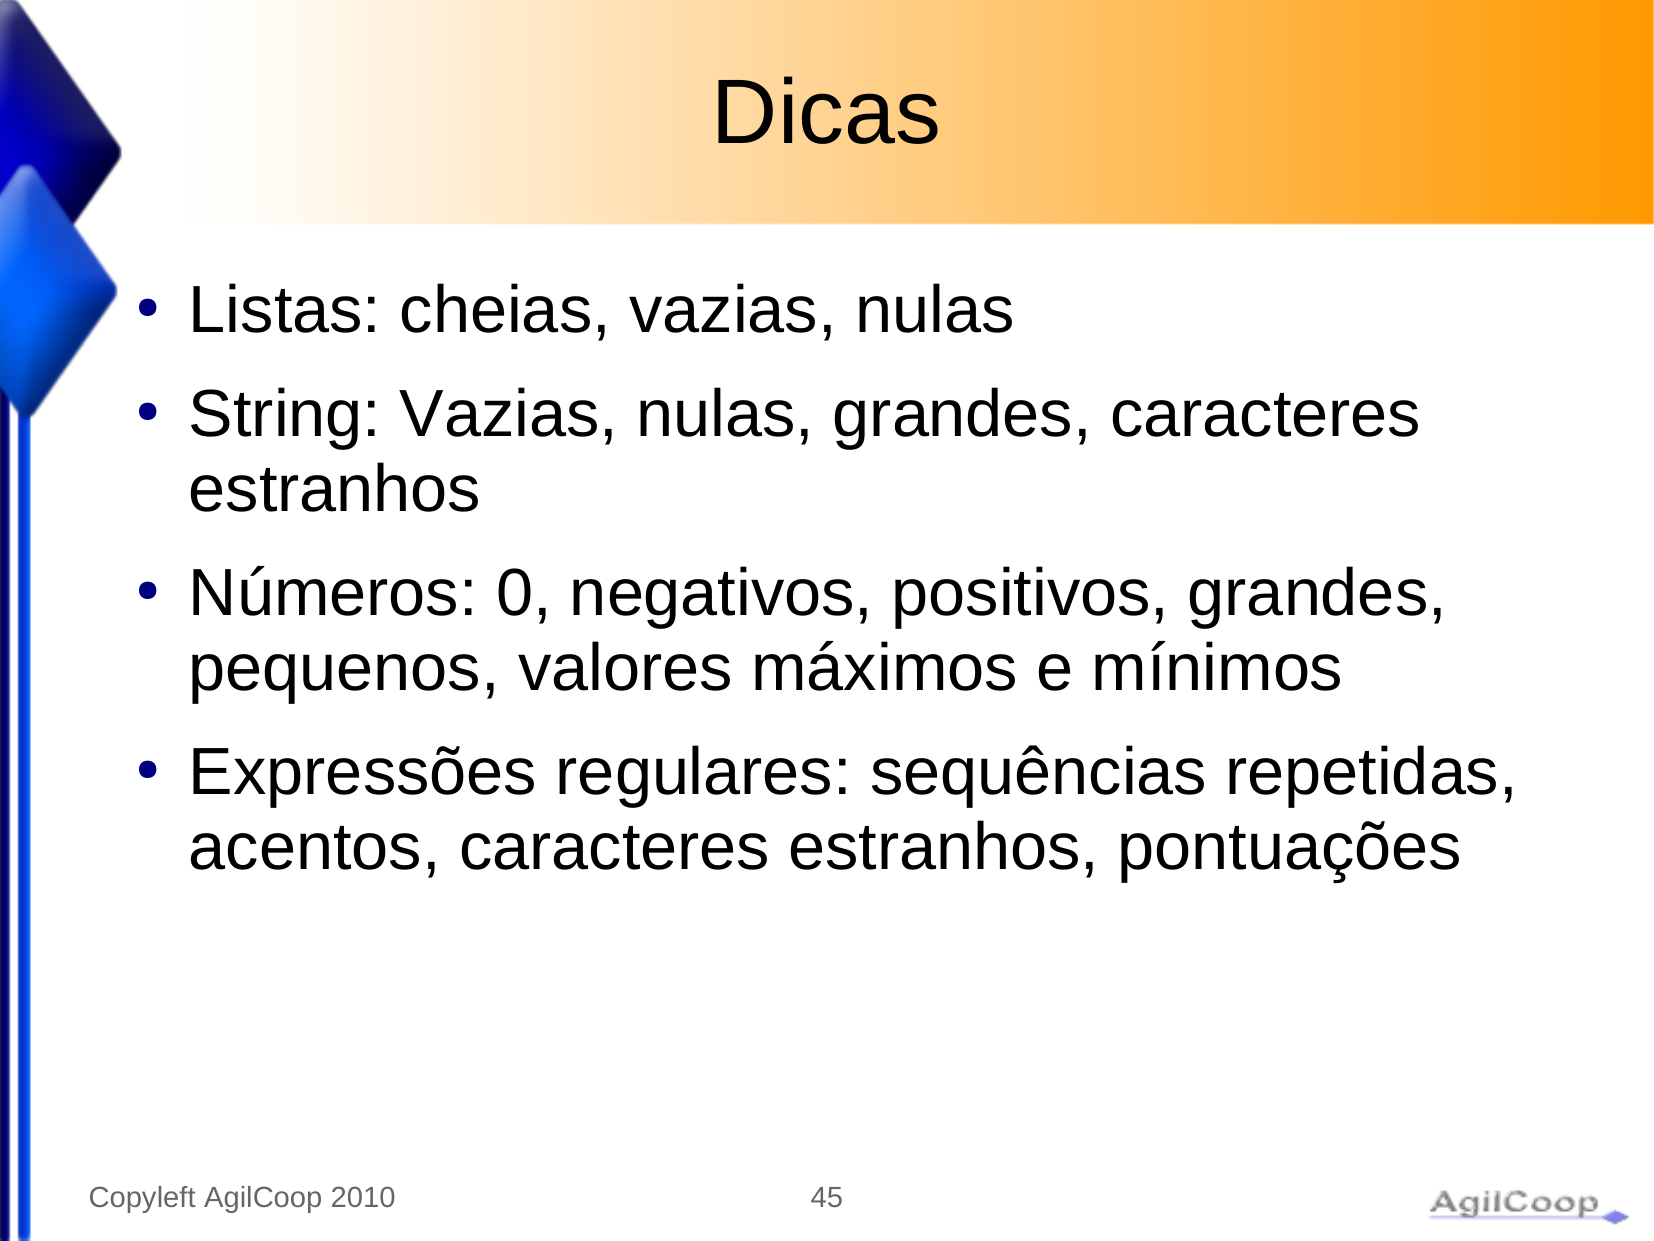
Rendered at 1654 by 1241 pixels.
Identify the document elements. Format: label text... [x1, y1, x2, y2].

title Dicas [82, 8, 1571, 216]
list Listas: cheias, vazias, nulas String: Vazias, nulas, grandes, caracteres estranhos Números: 0, negativos, positivos, grandes, pequenos, valores máximos e mínimos Expressões regulares: sequências repetidas, acentos, caracteres estranhos, pontuações [118, 271, 1607, 1108]
picture [0, 0, 1654, 1241]
